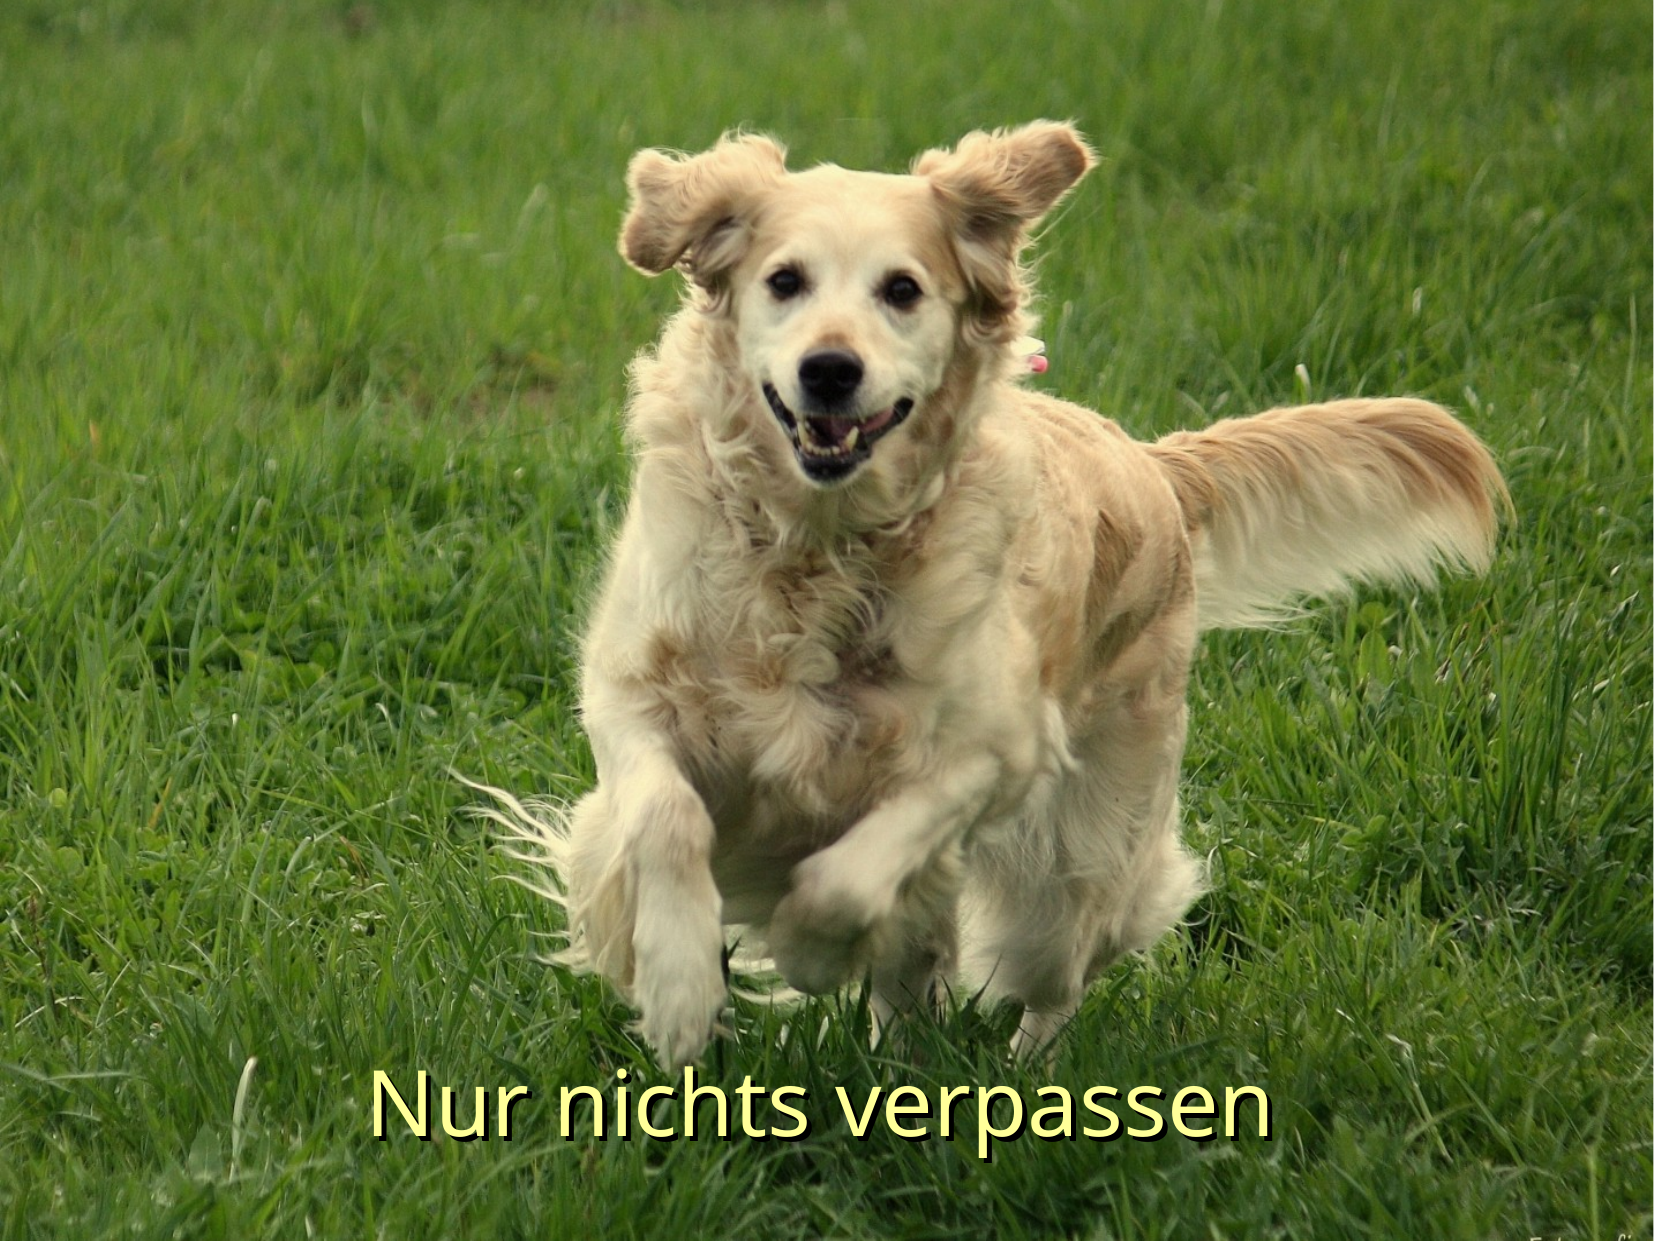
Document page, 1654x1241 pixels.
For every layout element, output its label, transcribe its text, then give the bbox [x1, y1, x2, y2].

title Nur nichts verpassen [76, 991, 1565, 1211]
picture [0, 0, 1654, 1241]
